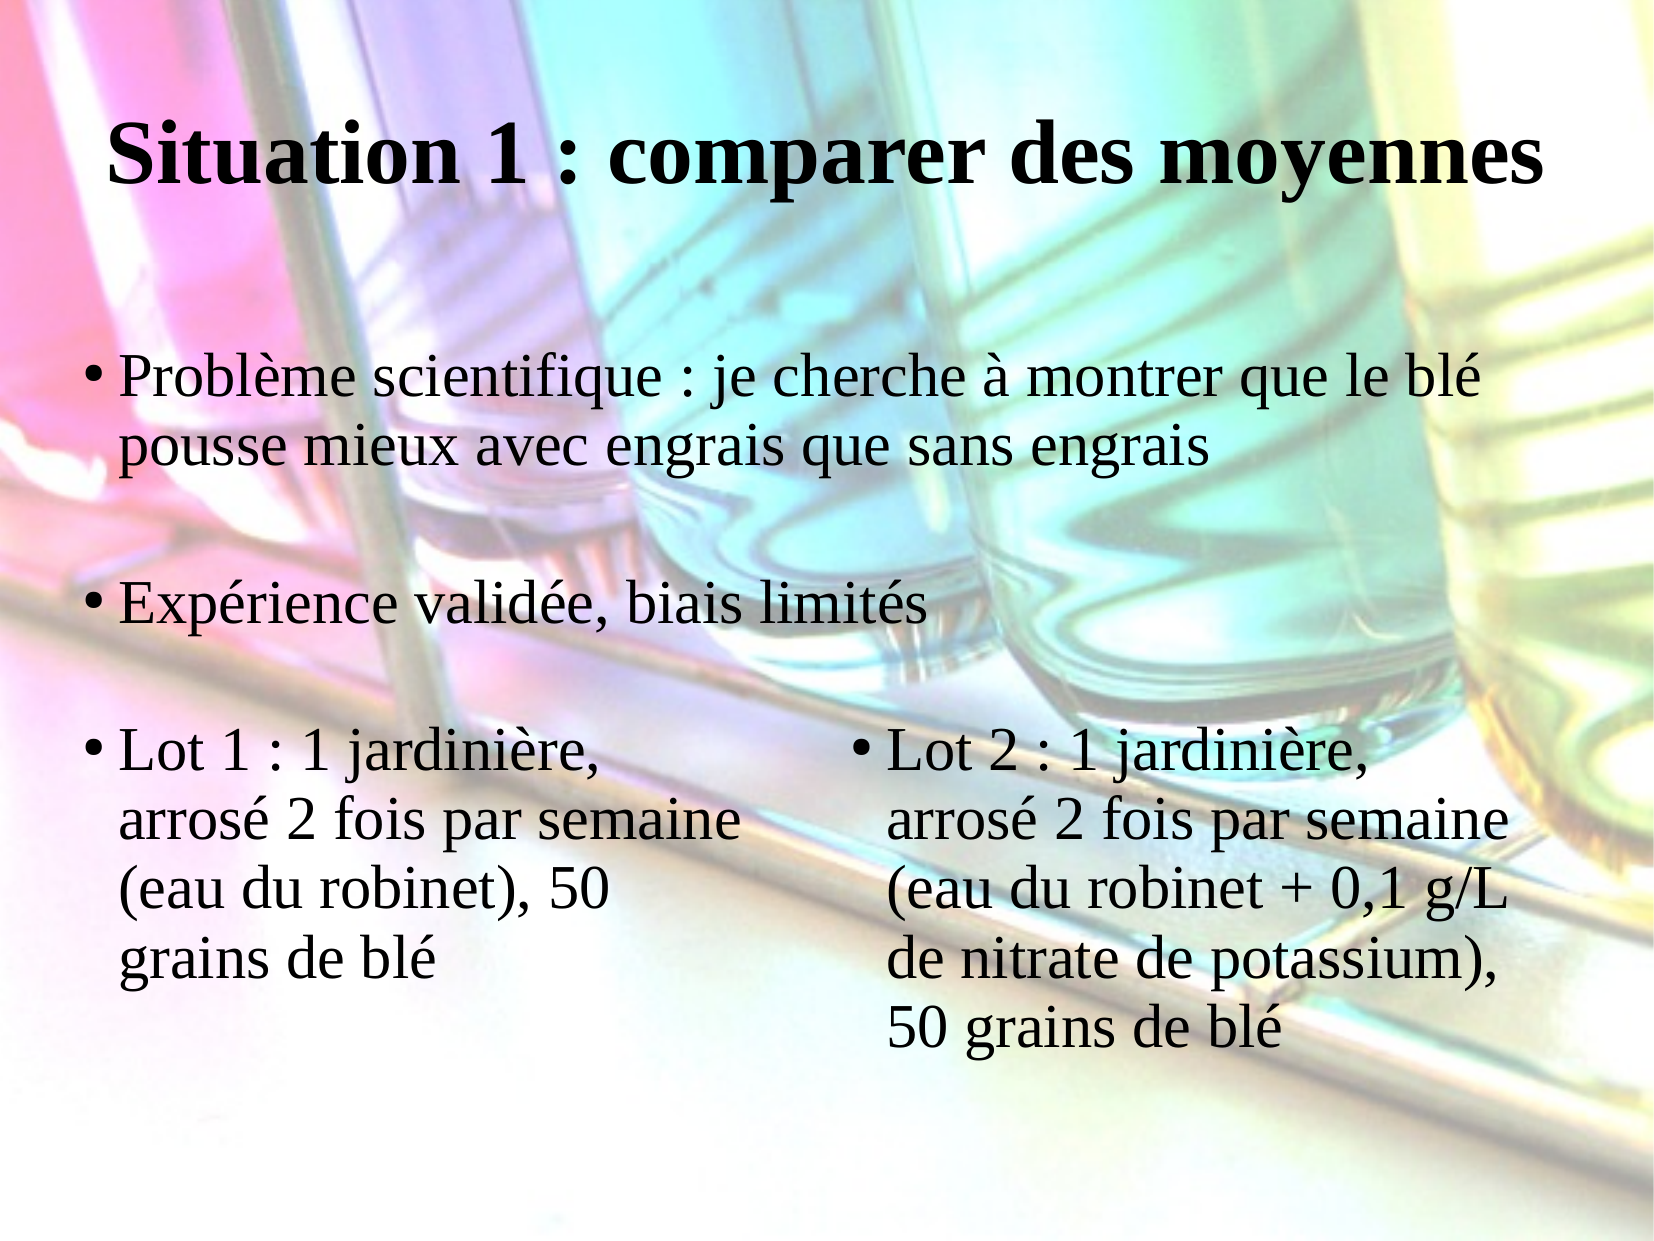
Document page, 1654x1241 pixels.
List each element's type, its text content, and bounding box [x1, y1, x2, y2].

text_box Problème scientifique : je cherche à montrer que le blé pousse mieux avec engrais que sans engrais Expérience validée, biais limités [82, 340, 1571, 792]
title Situation 1 : comparer des moyennes [82, 49, 1571, 257]
text_box Lot 1 : 1 jardinière, arrosé 2 fois par semaine (eau du robinet), 50 grains de blé [82, 714, 768, 1113]
text_box Lot 2 : 1 jardinière, arrosé 2 fois par semaine (eau du robinet + 0,1 g/L de nitrate de potassium), 50 grains de blé [850, 714, 1536, 1113]
picture [0, 0, 1654, 1241]
